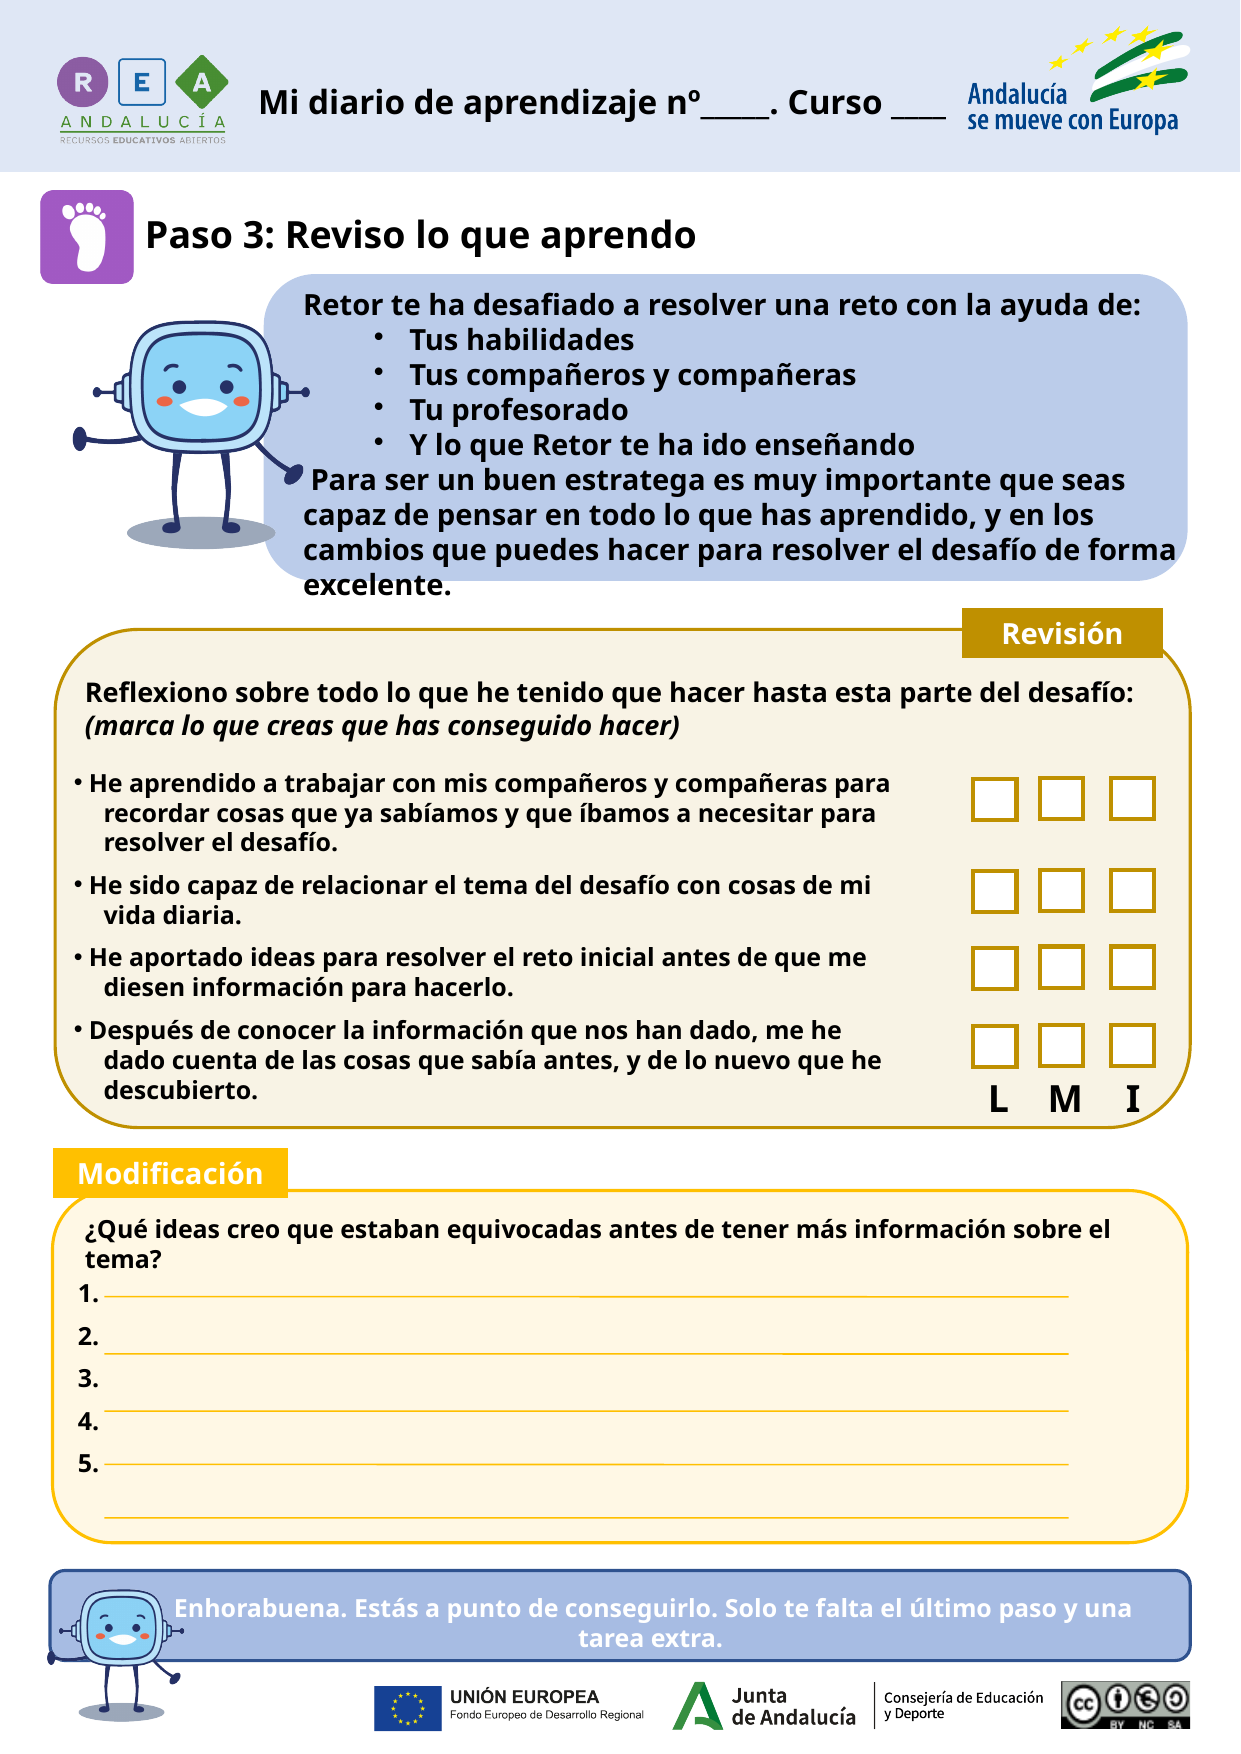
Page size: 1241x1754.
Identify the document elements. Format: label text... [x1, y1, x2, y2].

picture [353, 1657, 1191, 1745]
text_box Mi diario de aprendizaje nº_____. Curso ____ [243, 74, 961, 129]
text_box [206, 1570, 1191, 1661]
text_box 1. 2. 3. 4. 5. [63, 1270, 1169, 1485]
picture [43, 50, 242, 149]
text_box [52, 1190, 1188, 1543]
text_box Reflexiono sobre todo lo que he tenido que hacer hasta esta parte del desafío: (marca lo que creas que has conseguido hacer) [70, 668, 1219, 748]
text_box [0, 0, 1240, 172]
picture [35, 1567, 206, 1738]
text_box Modificación [53, 1148, 288, 1198]
text_box Retor te ha desafiado a resolver una reto con la ayuda de: Tus habilidades Tus compañeros y compañeras Tu profesorado Y lo que Retor te ha ido enseñando Para ser un buen estratega es muy importante que seas capaz de pensar en todo lo que has aprendido, y en los cambios que puedes hacer para resolver el desafío de forma excelente. [288, 279, 1196, 608]
text_box Paso 3: Reviso lo que aprendo [134, 204, 712, 263]
text_box ¿Qué ideas creo que estaban equivocadas antes de tener más información sobre el tema? [70, 1206, 1142, 1270]
text_box Enhorabuena. Estás a punto de conseguirlo. Solo te falta el último paso y una tarea extra. [206, 1585, 1155, 1652]
text_box [55, 629, 1191, 1128]
text_box L [973, 1067, 1024, 1127]
picture [40, 190, 347, 577]
text_box I [1111, 1067, 1155, 1127]
text_box [293, 274, 1159, 279]
picture [961, 23, 1197, 141]
text_box M [1033, 1067, 1095, 1127]
text_box He aprendido a trabajar con mis compañeros y compañeras para recordar cosas que ya sabíamos y que íbamos a necesitar para resolver el desafío. He sido capaz de relacionar el tema del desafío con cosas de mi vida diaria. He aportado ideas para resolver el reto inicial antes de que me diesen información para hacerlo. Después de conocer la información que nos han dado, me he dado cuenta de las cosas que sabía antes, y de lo nuevo que he descubierto. [59, 760, 907, 1112]
text_box Revisión [962, 608, 1163, 658]
